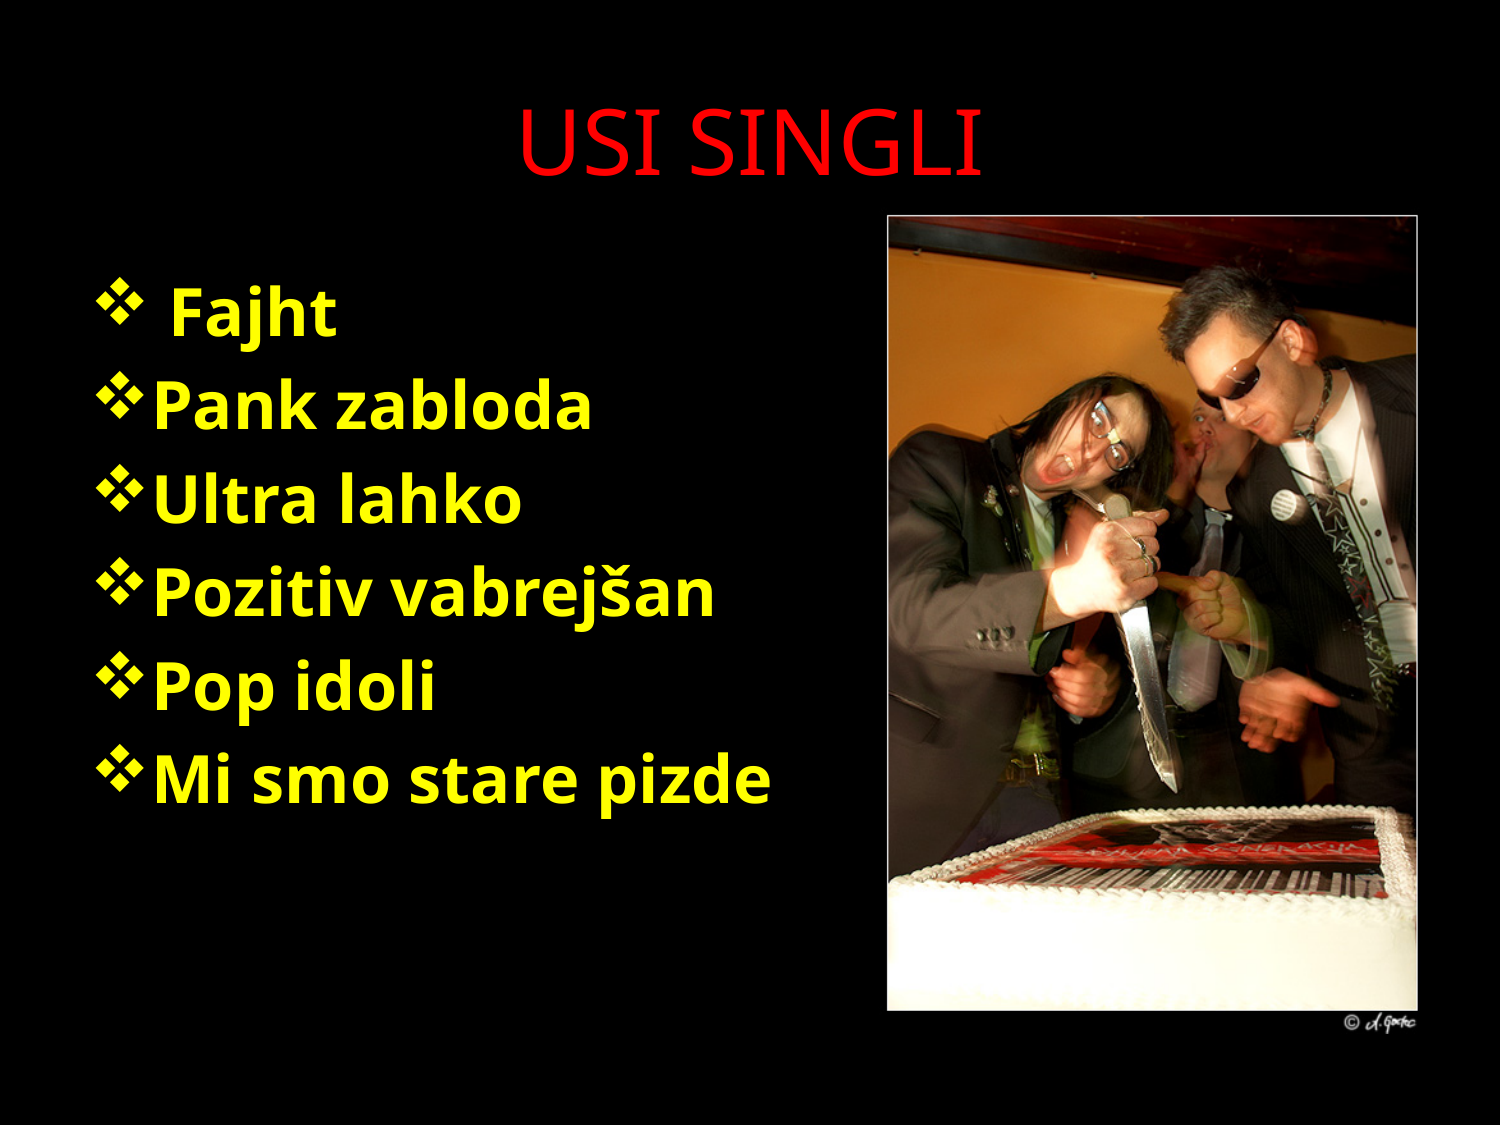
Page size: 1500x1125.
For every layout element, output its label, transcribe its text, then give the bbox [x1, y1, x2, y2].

picture [868, 196, 1437, 1034]
title USI SINGLI [75, 45, 1425, 233]
list Fajht Pank zabloda Ultra lahko Pozitiv vabrejšan Pop idoli Mi smo stare pizde [75, 262, 868, 1005]
